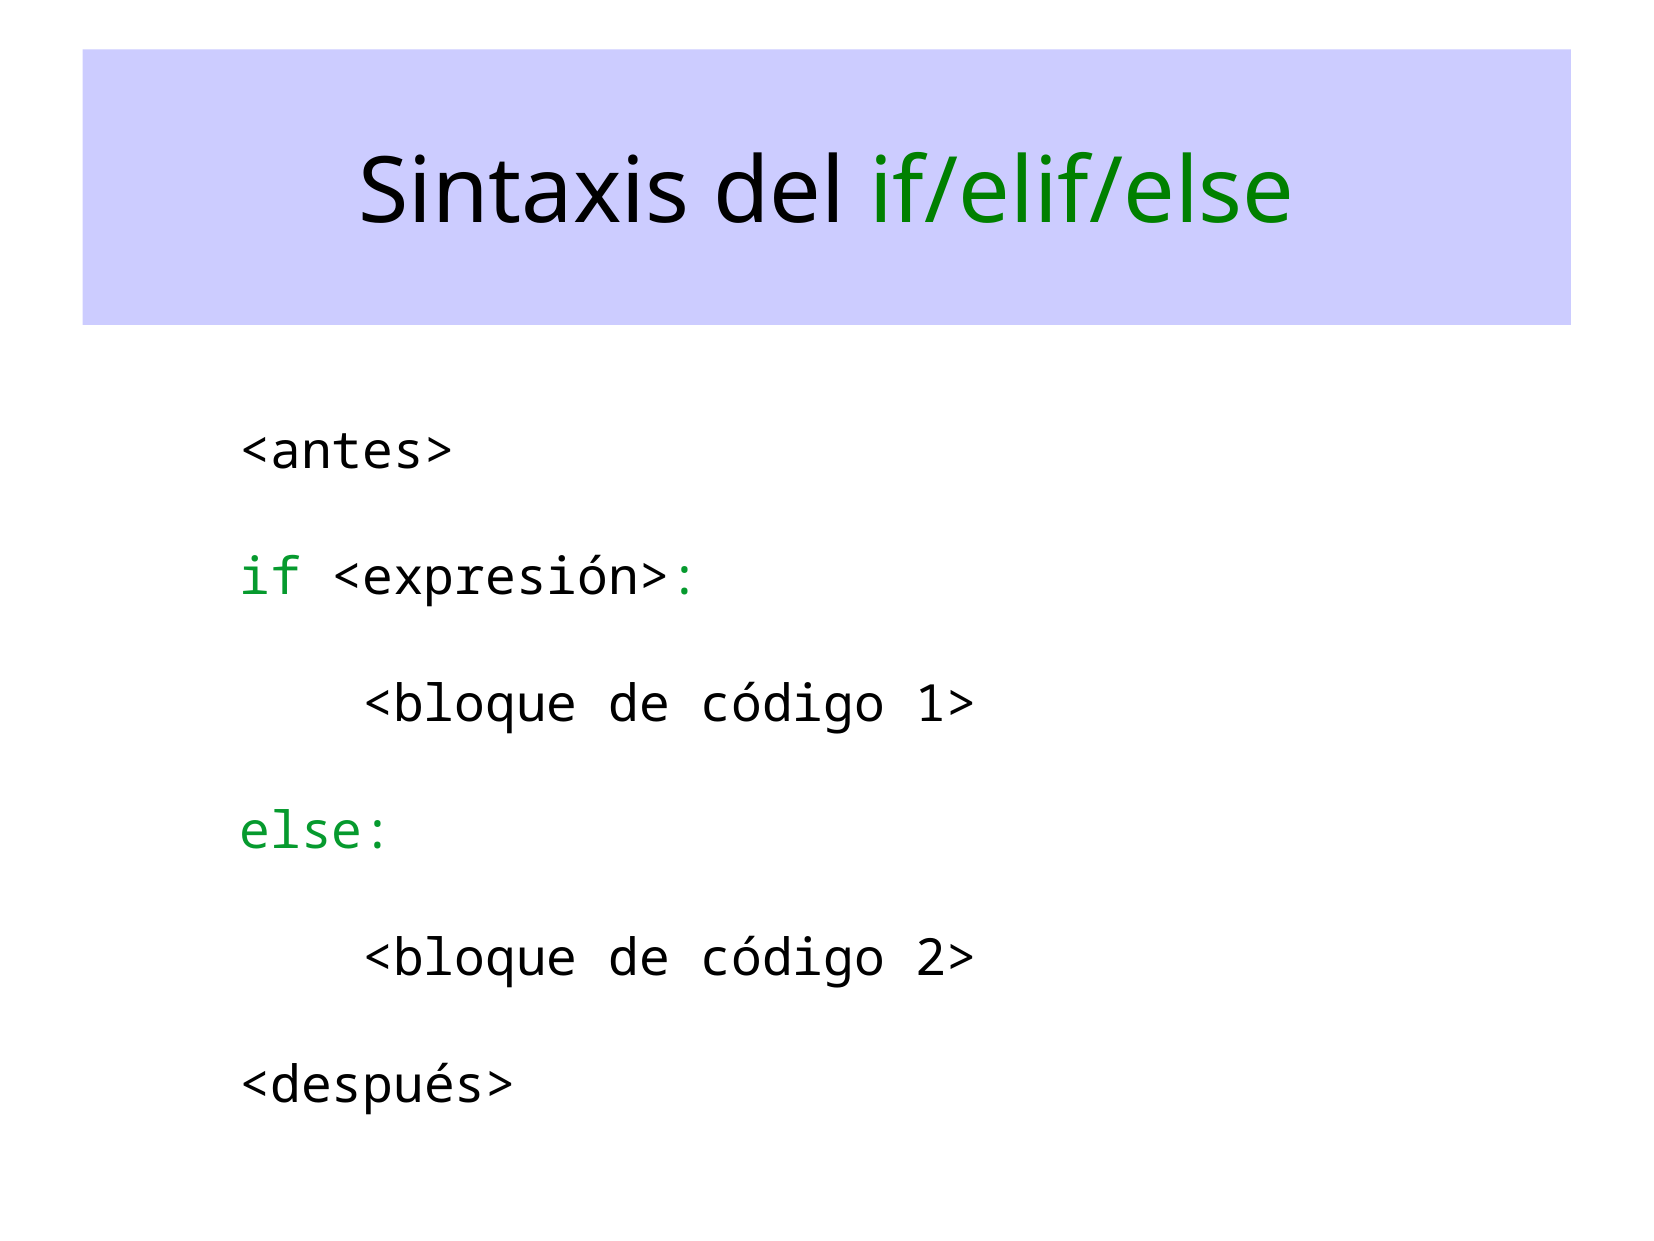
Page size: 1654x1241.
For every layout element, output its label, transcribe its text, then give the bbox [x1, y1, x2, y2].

title Sintaxis del if/elif/else [82, 49, 1571, 325]
list <antes> if <expresión>: <bloque de código 1> else: <bloque de código 2> <después> [177, 413, 1365, 1123]
